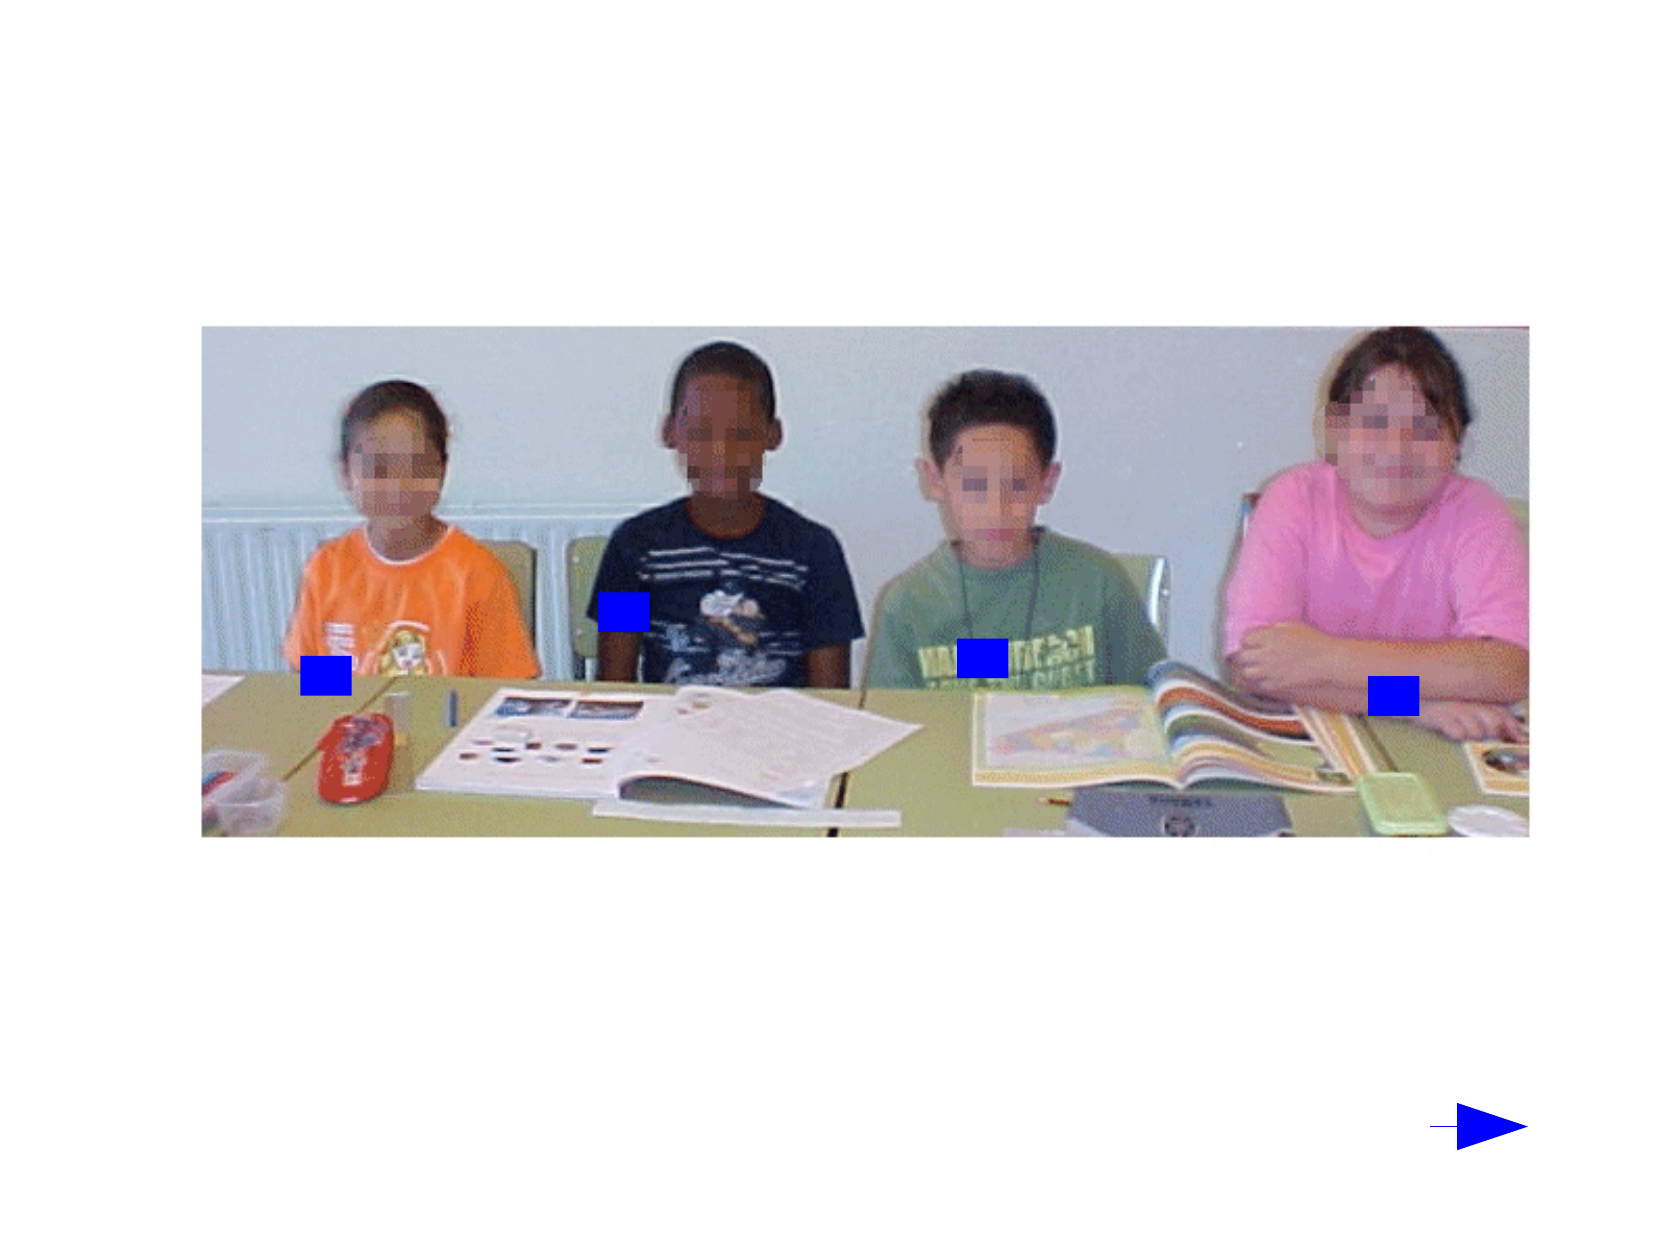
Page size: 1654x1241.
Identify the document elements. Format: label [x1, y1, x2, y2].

text_box [1368, 676, 1420, 716]
text_box [598, 592, 650, 632]
picture [198, 87, 1532, 1088]
text_box [300, 655, 352, 696]
text_box [957, 638, 1009, 679]
